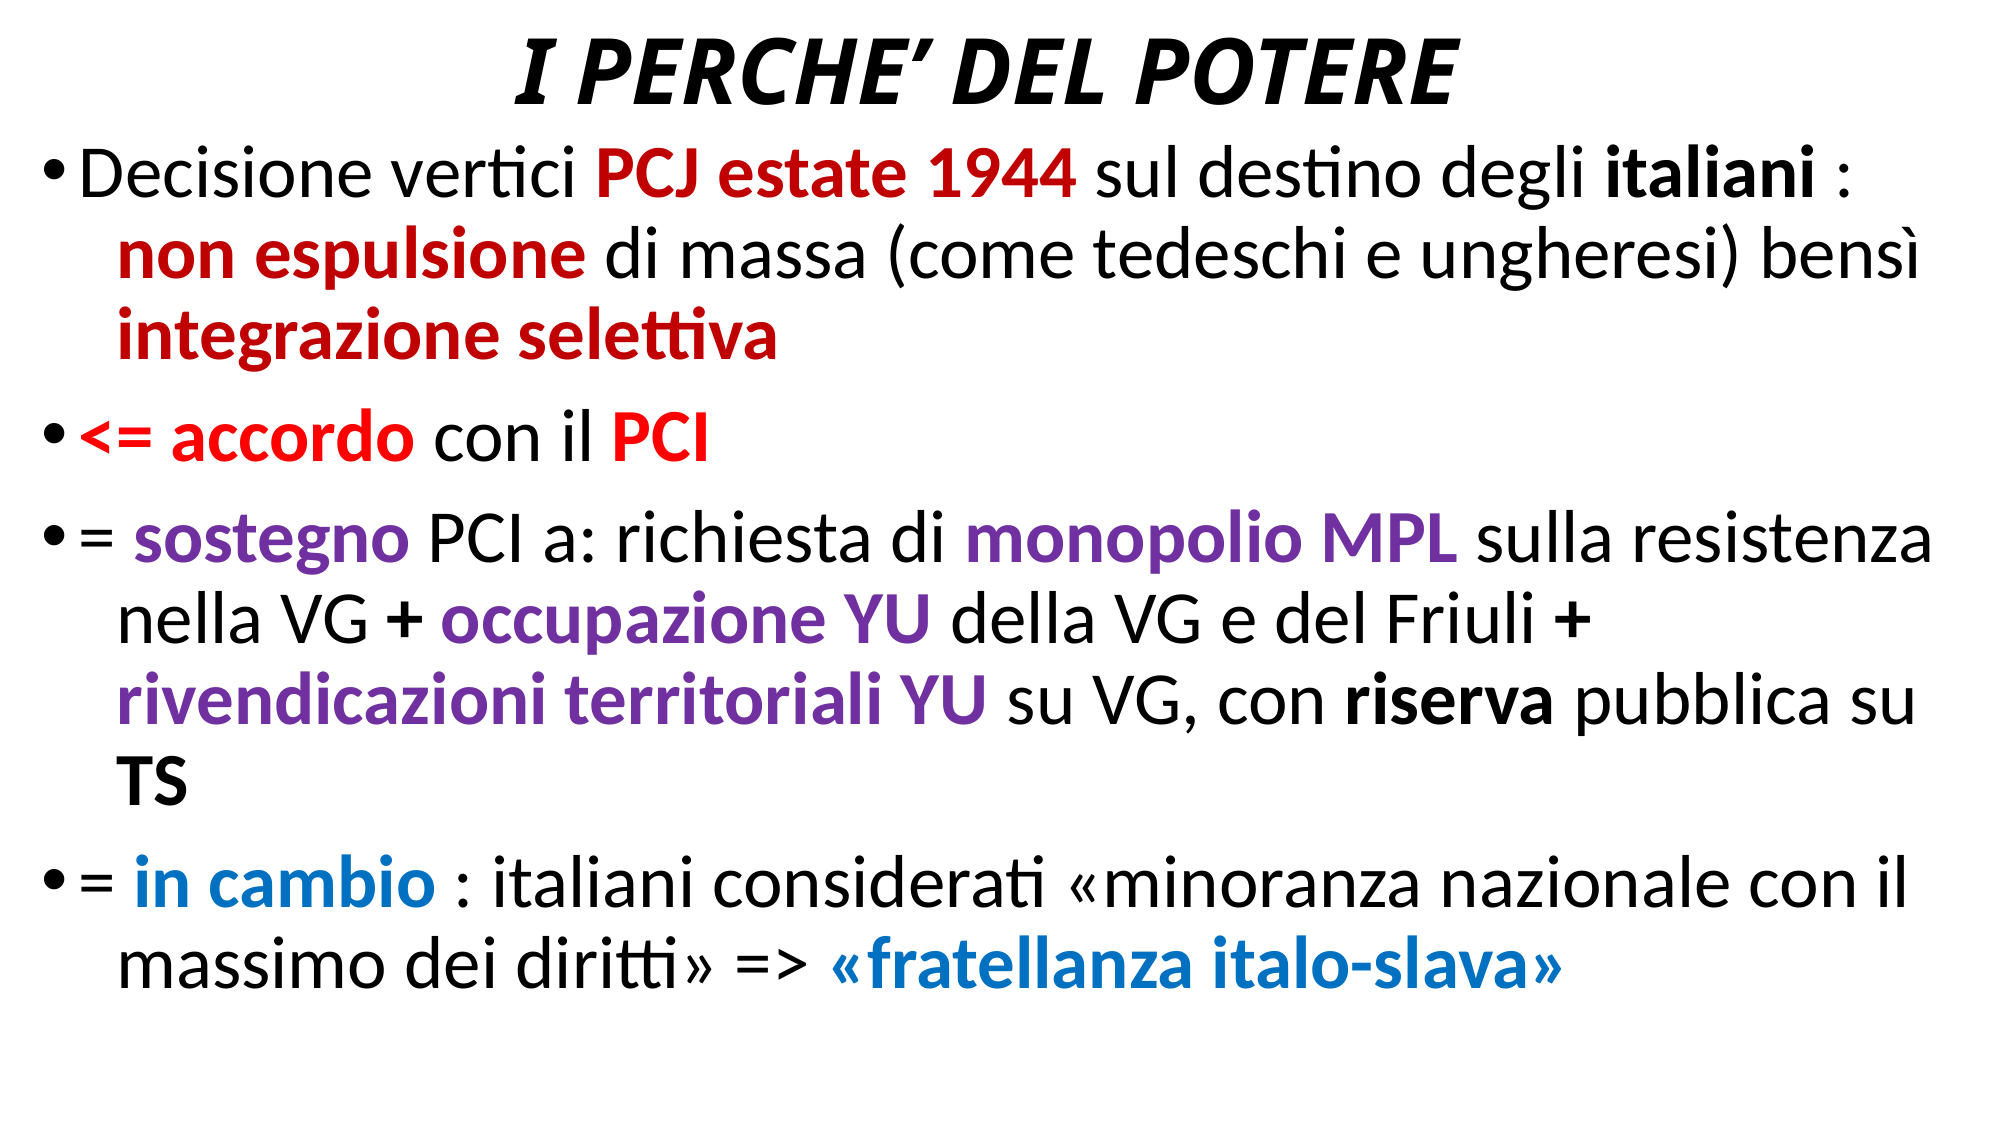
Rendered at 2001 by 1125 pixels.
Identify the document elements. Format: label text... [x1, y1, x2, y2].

list Decisione vertici PCJ estate 1944 sul destino degli italiani : non espulsione di massa (come tedeschi e ungheresi) bensì integrazione selettiva <= accordo con il PCI = sostegno PCI a: richiesta di monopolio MPL sulla resistenza nella VG + occupazione YU della VG e del Friuli + rivendicazioni territoriali YU su VG, con riserva pubblica su TS = in cambio : italiani considerati «minoranza nazionale con il massimo dei diritti» => «fratellanza italo-slava» [26, 125, 1974, 1107]
title I PERCHE’ DEL POTERE [137, 18, 1863, 125]
